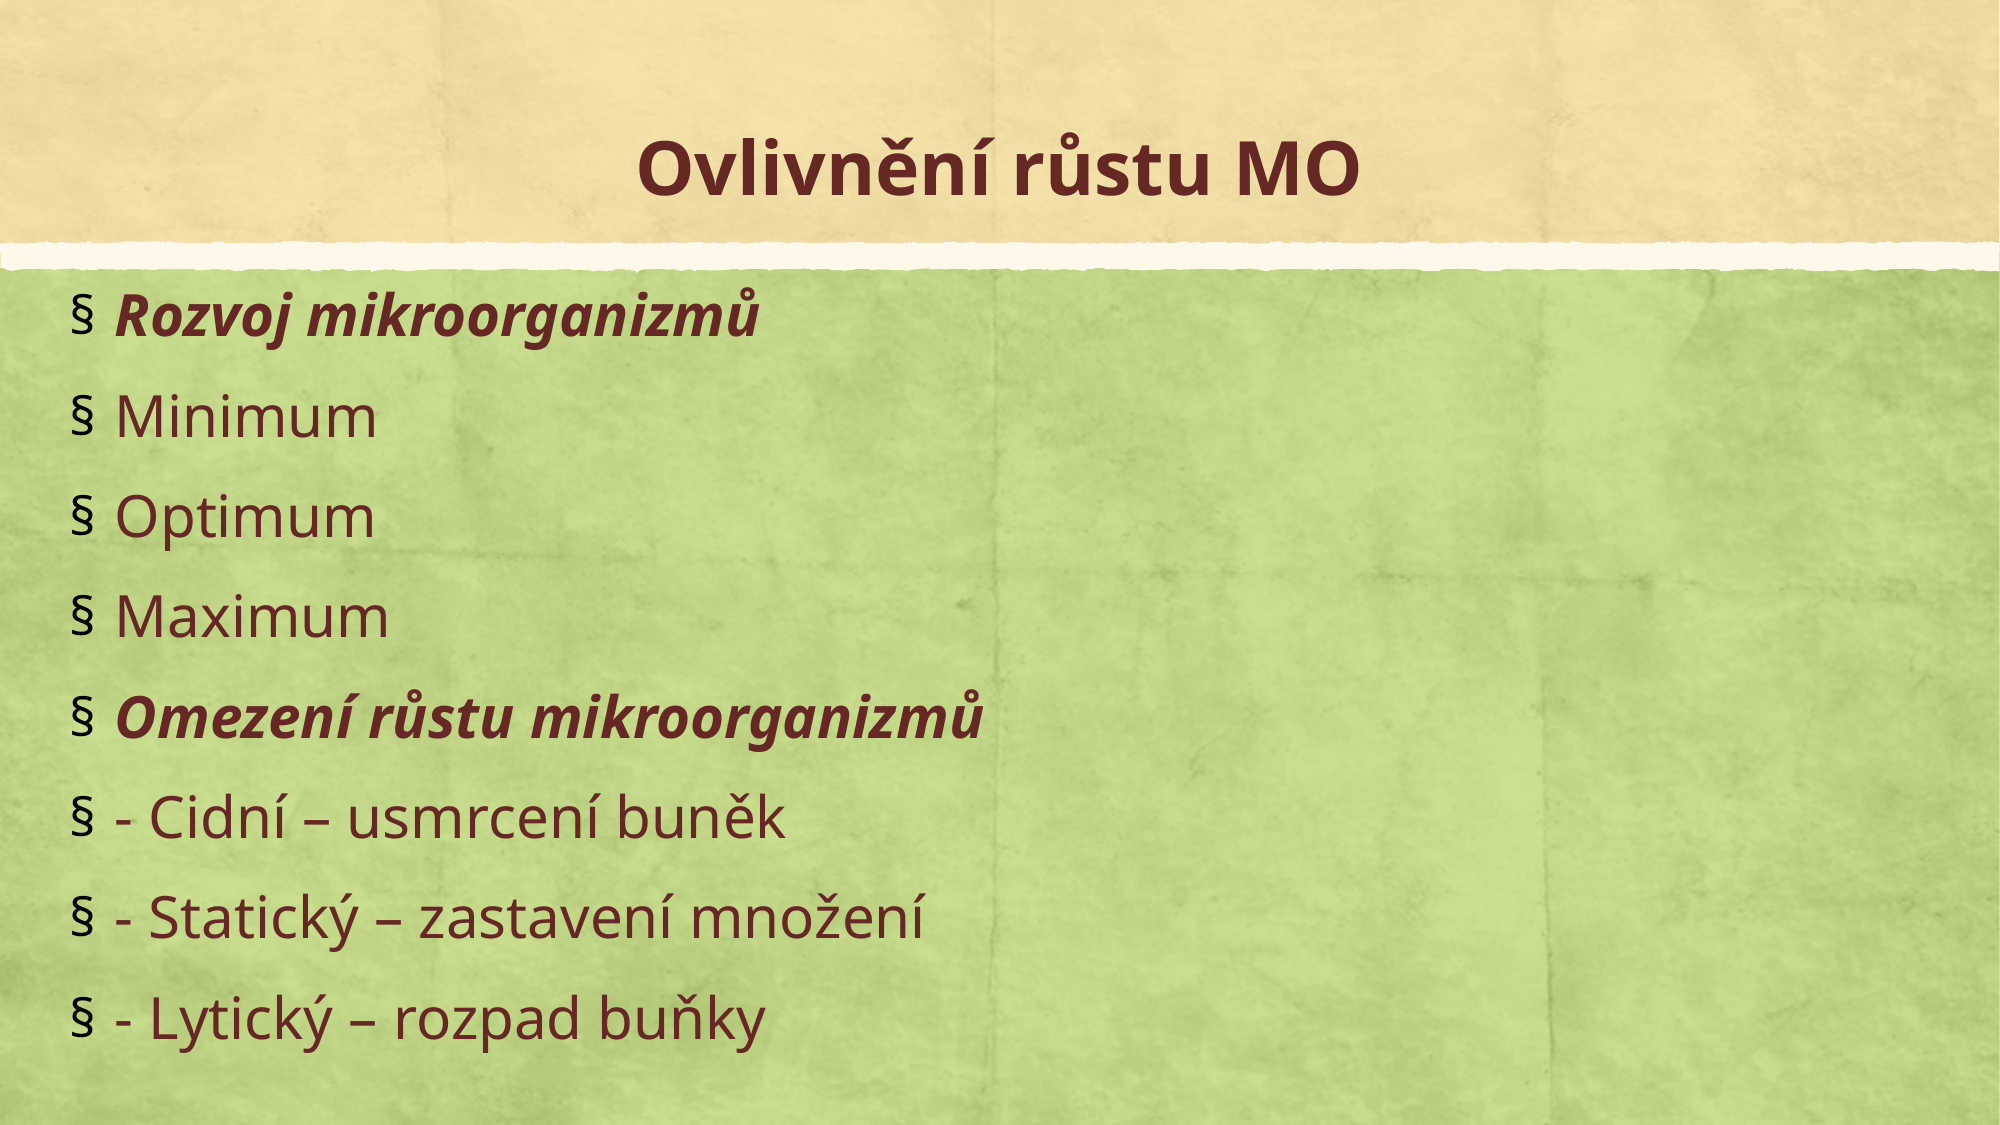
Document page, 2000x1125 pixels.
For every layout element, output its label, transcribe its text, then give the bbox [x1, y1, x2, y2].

title Ovlivnění růstu MO [249, 31, 1750, 219]
list Rozvoj mikroorganizmů Minimum Optimum Maximum Omezení růstu mikroorganizmů - Cidní – usmrcení buněk - Statický – zastavení množení - Lytický – rozpad buňky [54, 278, 1750, 1125]
